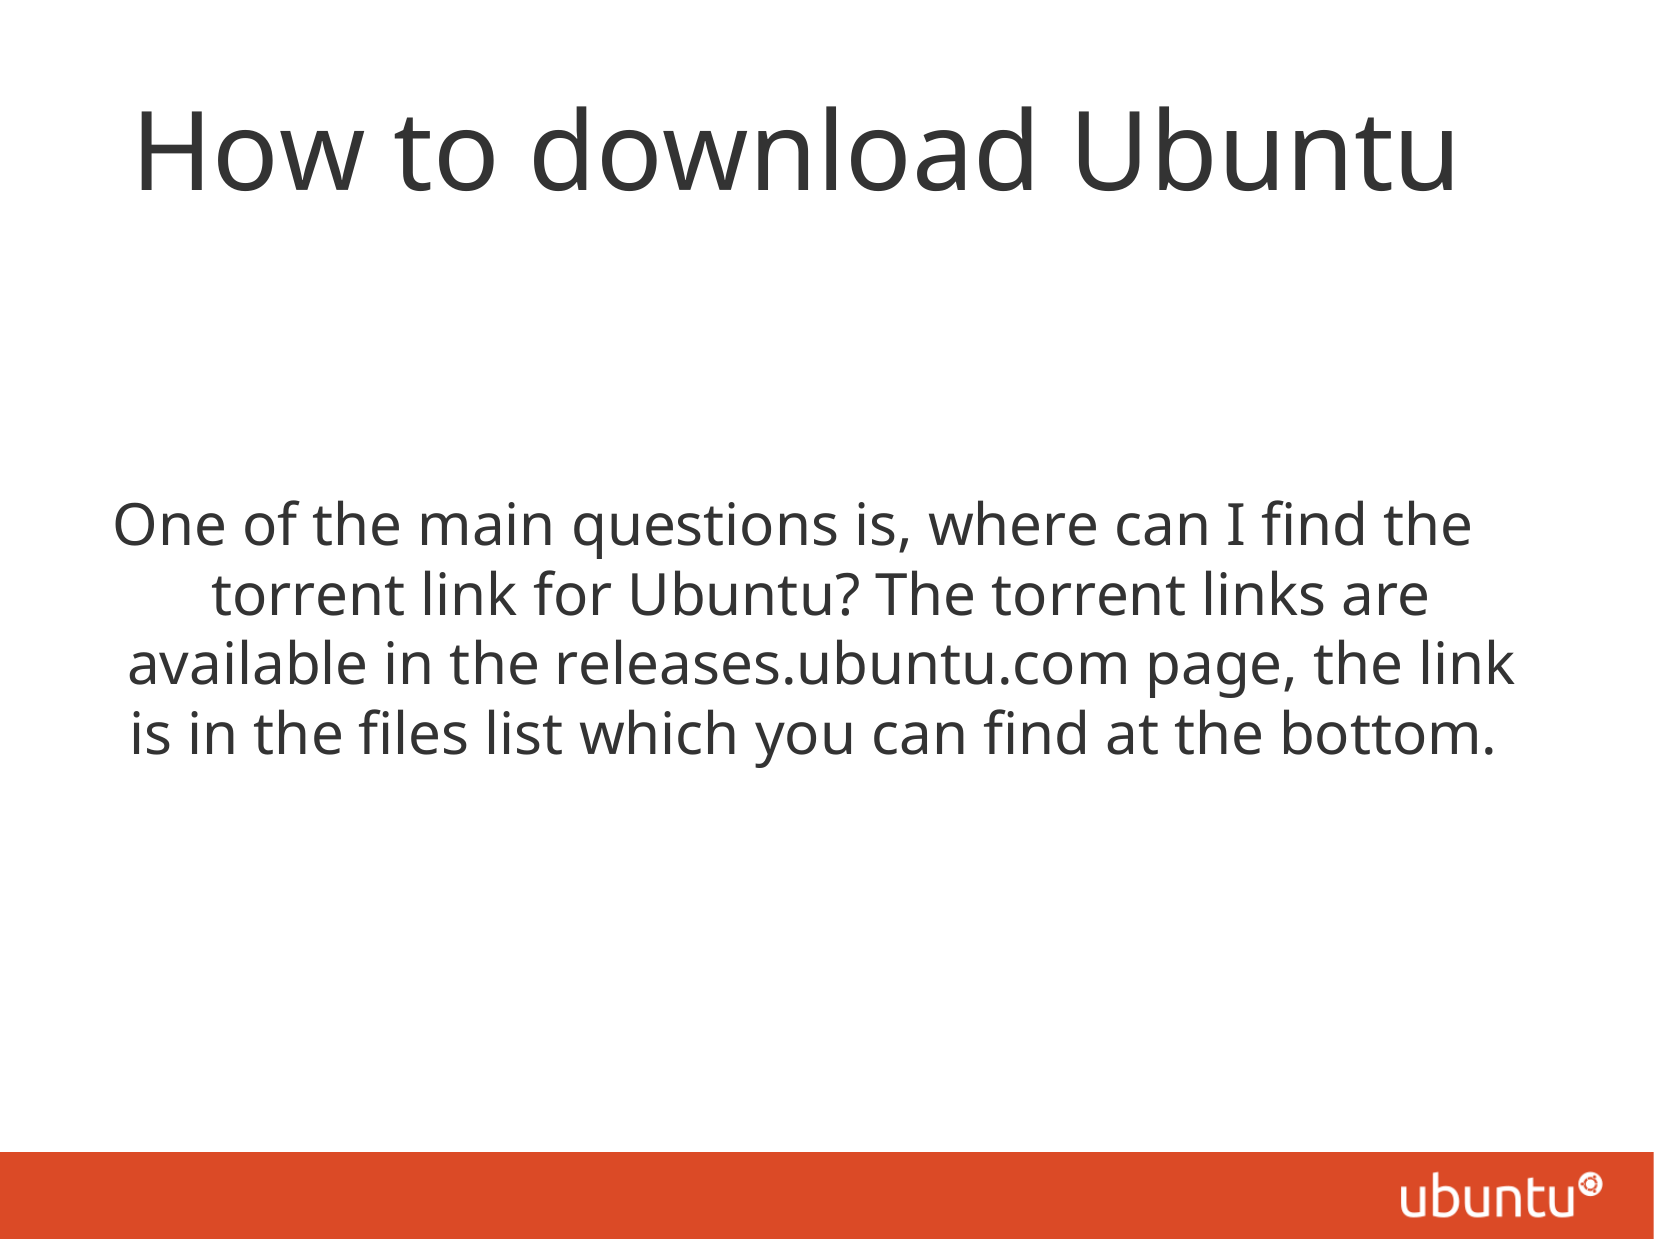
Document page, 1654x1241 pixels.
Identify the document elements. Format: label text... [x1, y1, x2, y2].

list One of the main questions is, where can I find the torrent link for Ubuntu? The torrent links are available in the releases.ubuntu.com page, the link is in the files list which you can find at the bottom. [37, 268, 1549, 1088]
picture [0, 1152, 1654, 1239]
title How to download Ubuntu [18, 47, 1576, 263]
